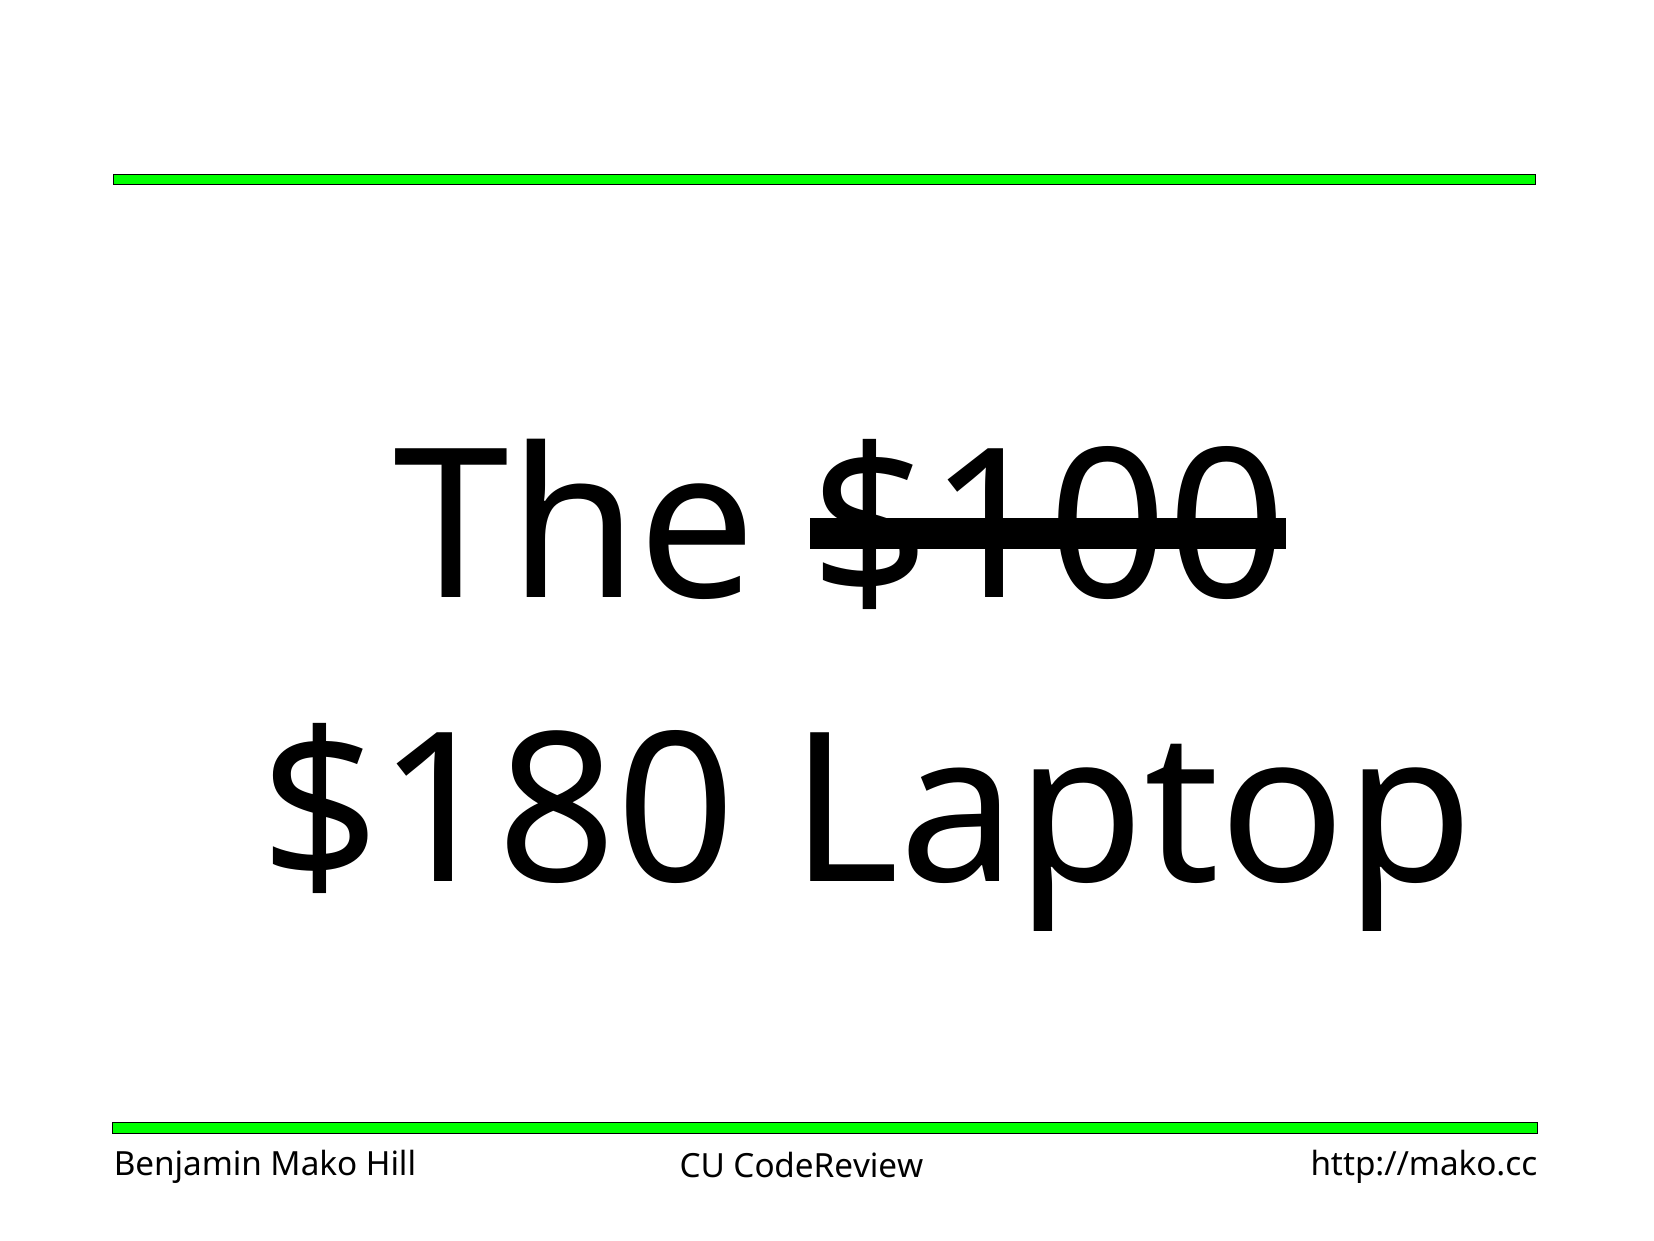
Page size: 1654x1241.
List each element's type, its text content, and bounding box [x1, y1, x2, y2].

list The $100 $180 Laptop [133, 375, 1530, 1089]
